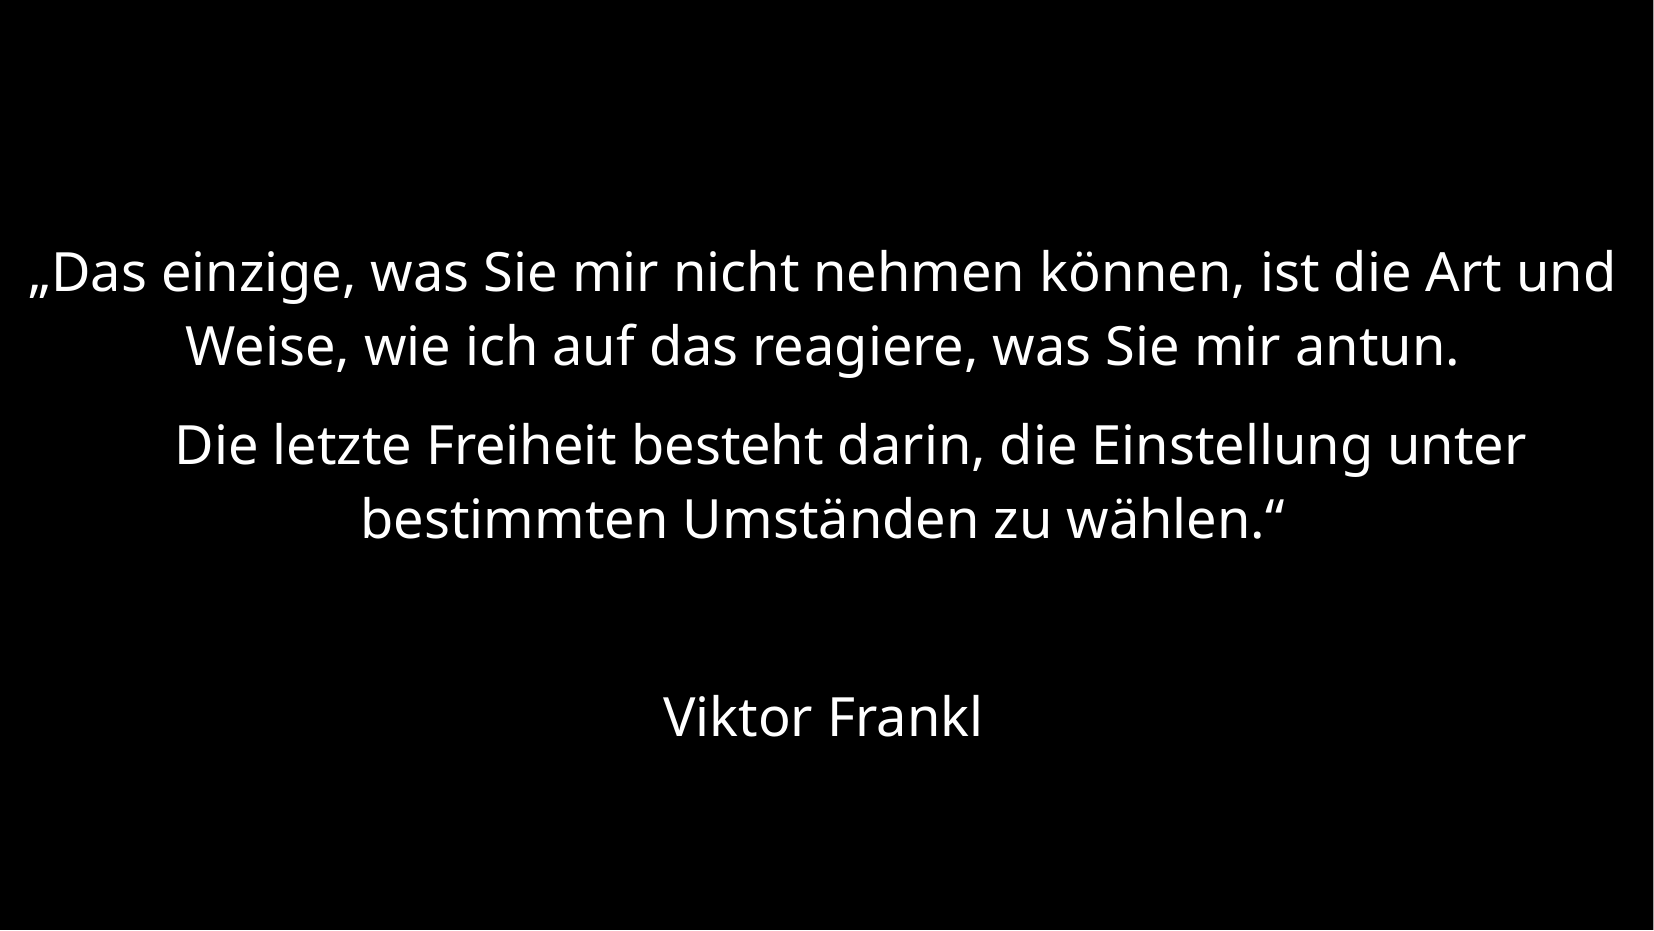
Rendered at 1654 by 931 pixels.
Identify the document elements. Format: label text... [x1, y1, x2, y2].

text_box „Das einzige, was Sie mir nicht nehmen können, ist die Art und Weise, wie ich auf das reagiere, was Sie mir antun. Die letzte Freiheit besteht darin, die Einstellung unter bestimmten Umständen zu wählen.“ Viktor Frankl [0, 127, 1654, 857]
